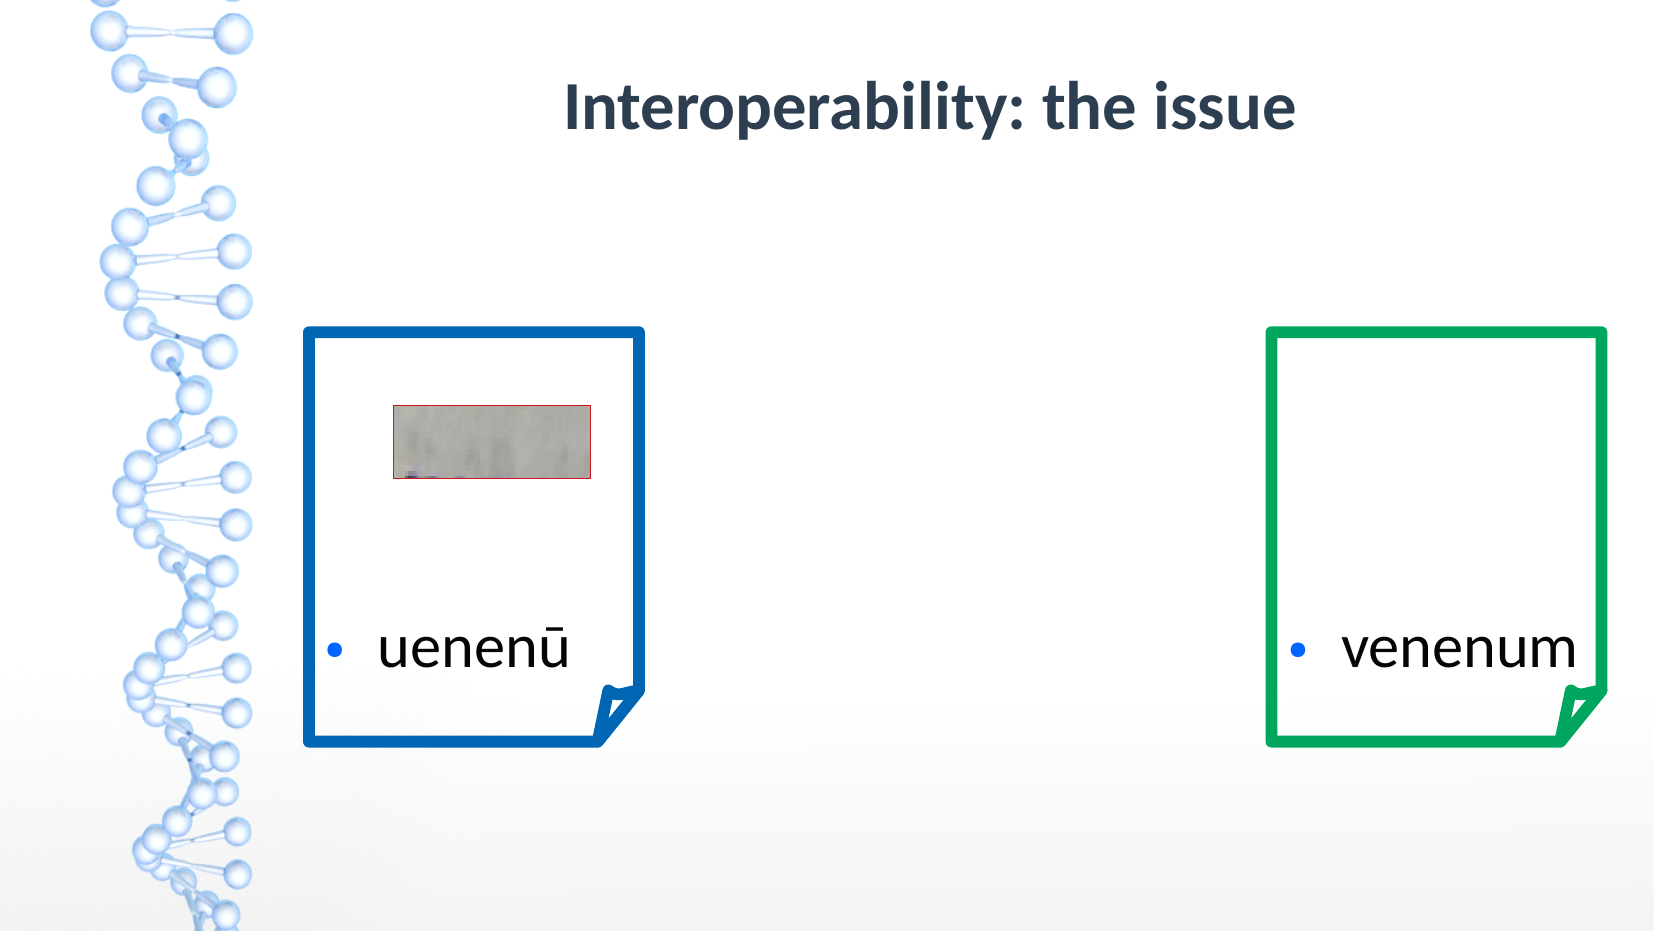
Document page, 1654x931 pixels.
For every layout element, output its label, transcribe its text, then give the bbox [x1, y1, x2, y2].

picture [0, 0, 1654, 931]
list venenum [1278, 620, 1590, 703]
list uenenū [315, 620, 626, 703]
title Interoperability: the issue [265, 35, 1595, 189]
